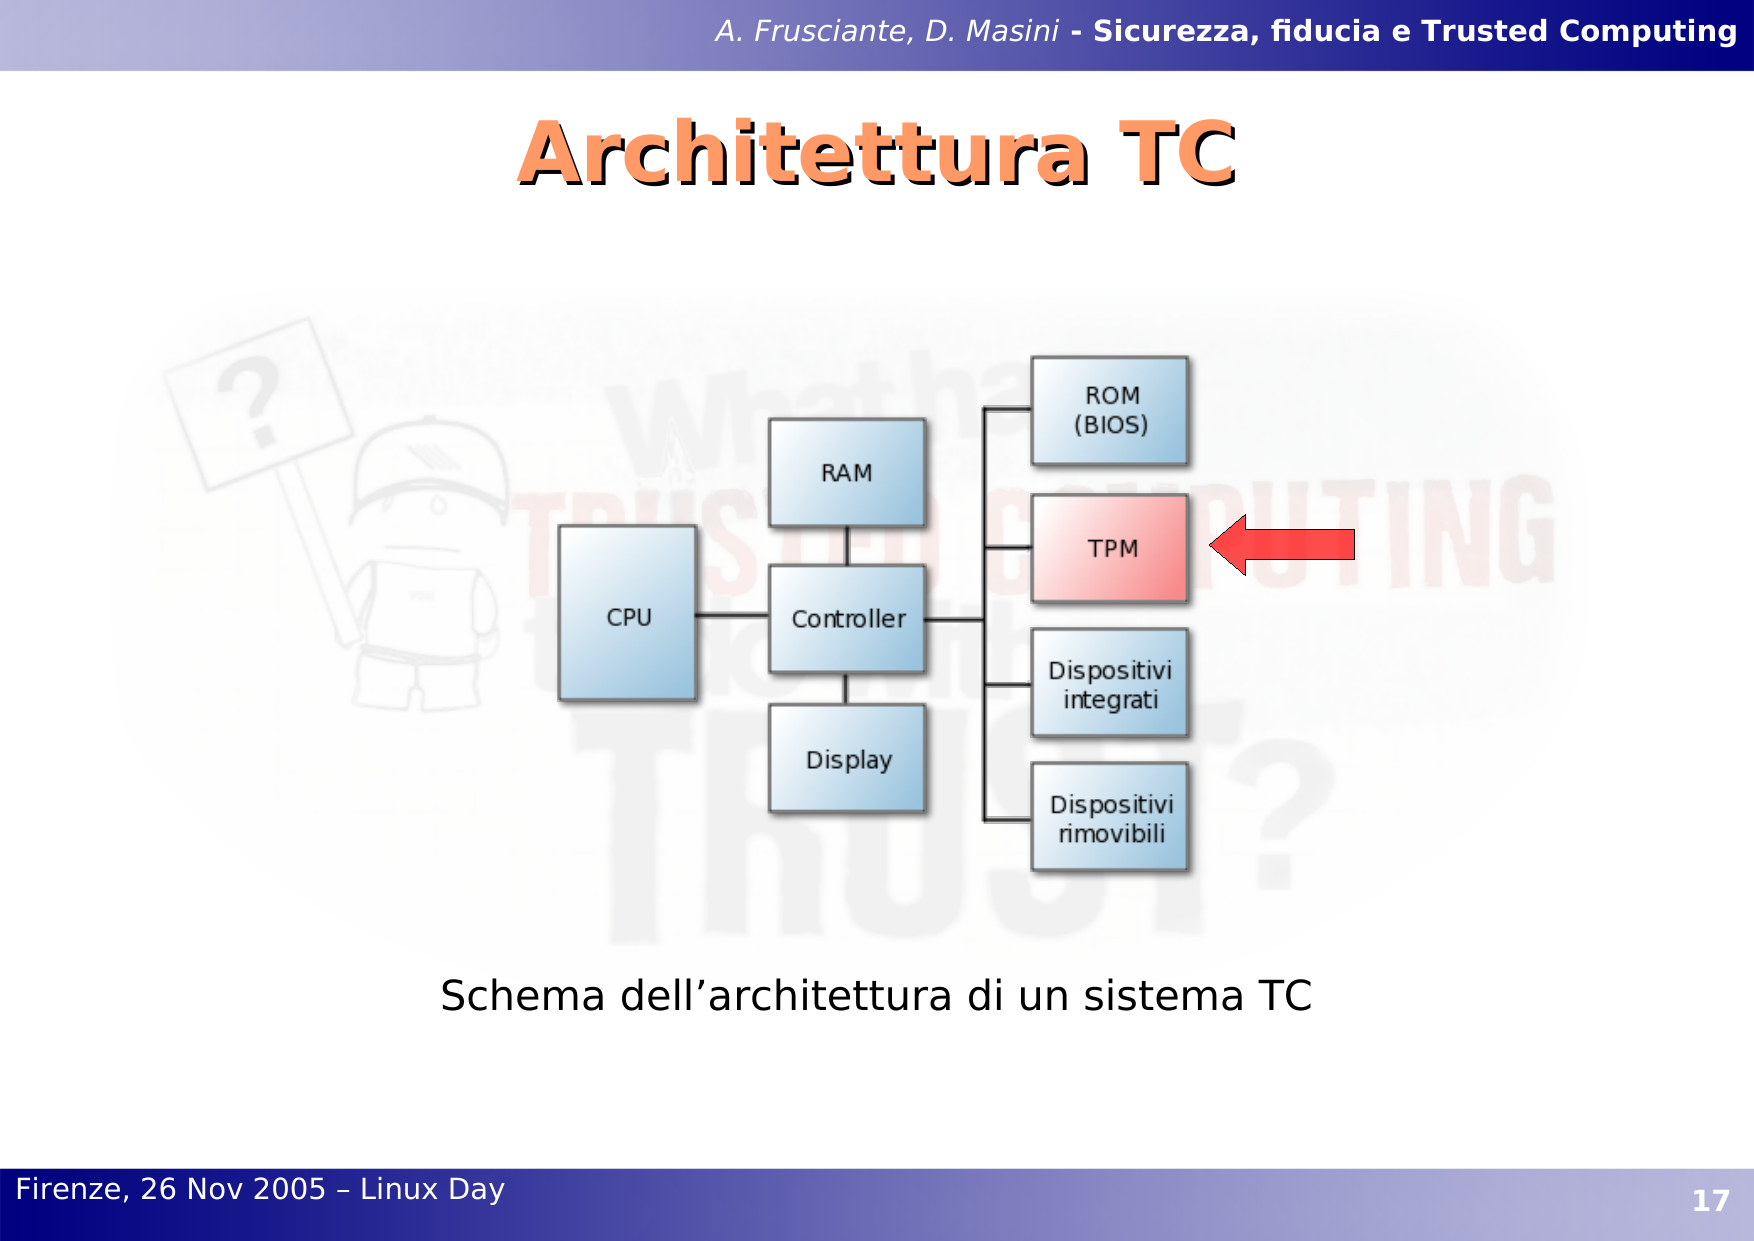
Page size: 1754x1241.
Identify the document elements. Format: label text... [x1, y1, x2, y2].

text_box [1209, 514, 1355, 576]
text_box A. Frusciante, D. Masini - Sicurezza, fiducia e Trusted Computing [602, 7, 1754, 63]
title Architettura TC [87, 49, 1667, 257]
picture [0, 0, 1754, 1241]
text_box Schema dell’architettura di un sistema TC [439, 972, 1315, 1035]
text_box Firenze, 26 Nov 2005 – Linux Day [0, 1175, 763, 1234]
text_box <numero> [1641, 1185, 1732, 1223]
